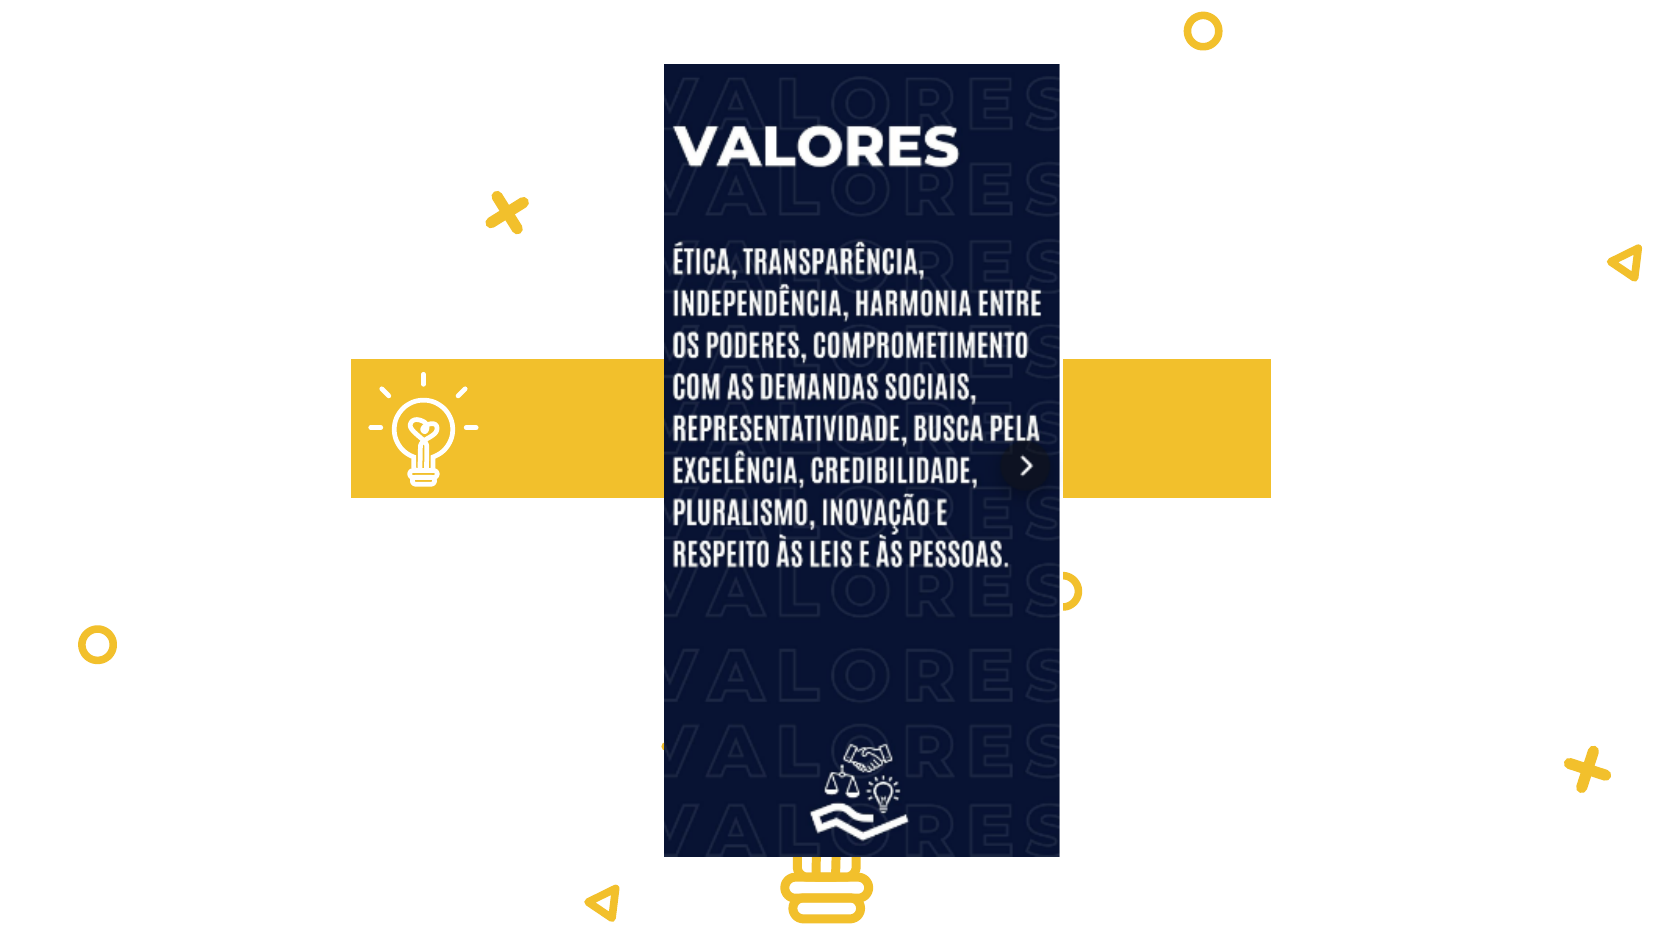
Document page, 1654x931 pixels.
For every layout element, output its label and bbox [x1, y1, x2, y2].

picture [664, 64, 1063, 857]
